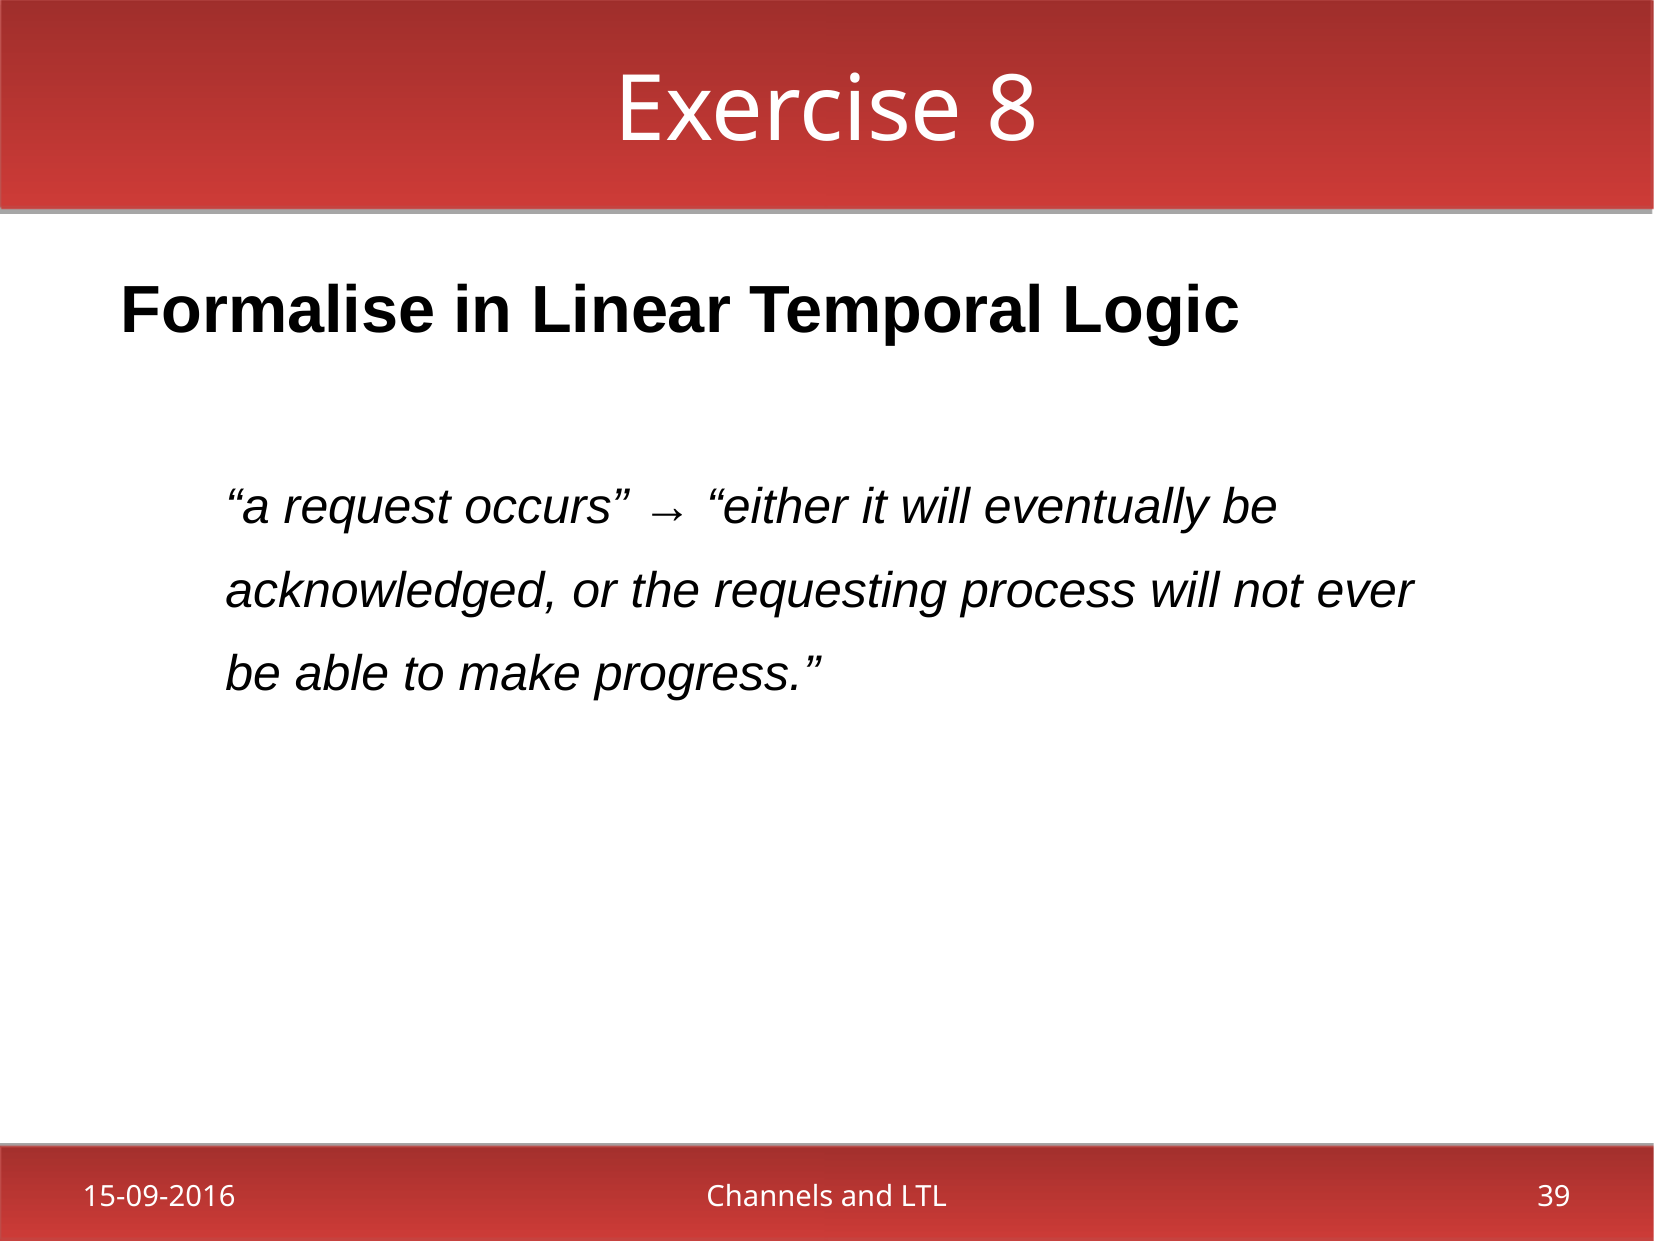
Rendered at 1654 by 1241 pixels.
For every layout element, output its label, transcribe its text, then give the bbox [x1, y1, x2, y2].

picture [0, 0, 1654, 214]
text_box “a request occurs” → “either it will eventually be acknowledged, or the requesting process will not ever be able to make progress.” [210, 442, 1444, 681]
title Exercise 8 [59, 31, 1595, 178]
picture [0, 1143, 1654, 1241]
text_box Formalise in Linear Temporal Logic [105, 264, 1259, 355]
